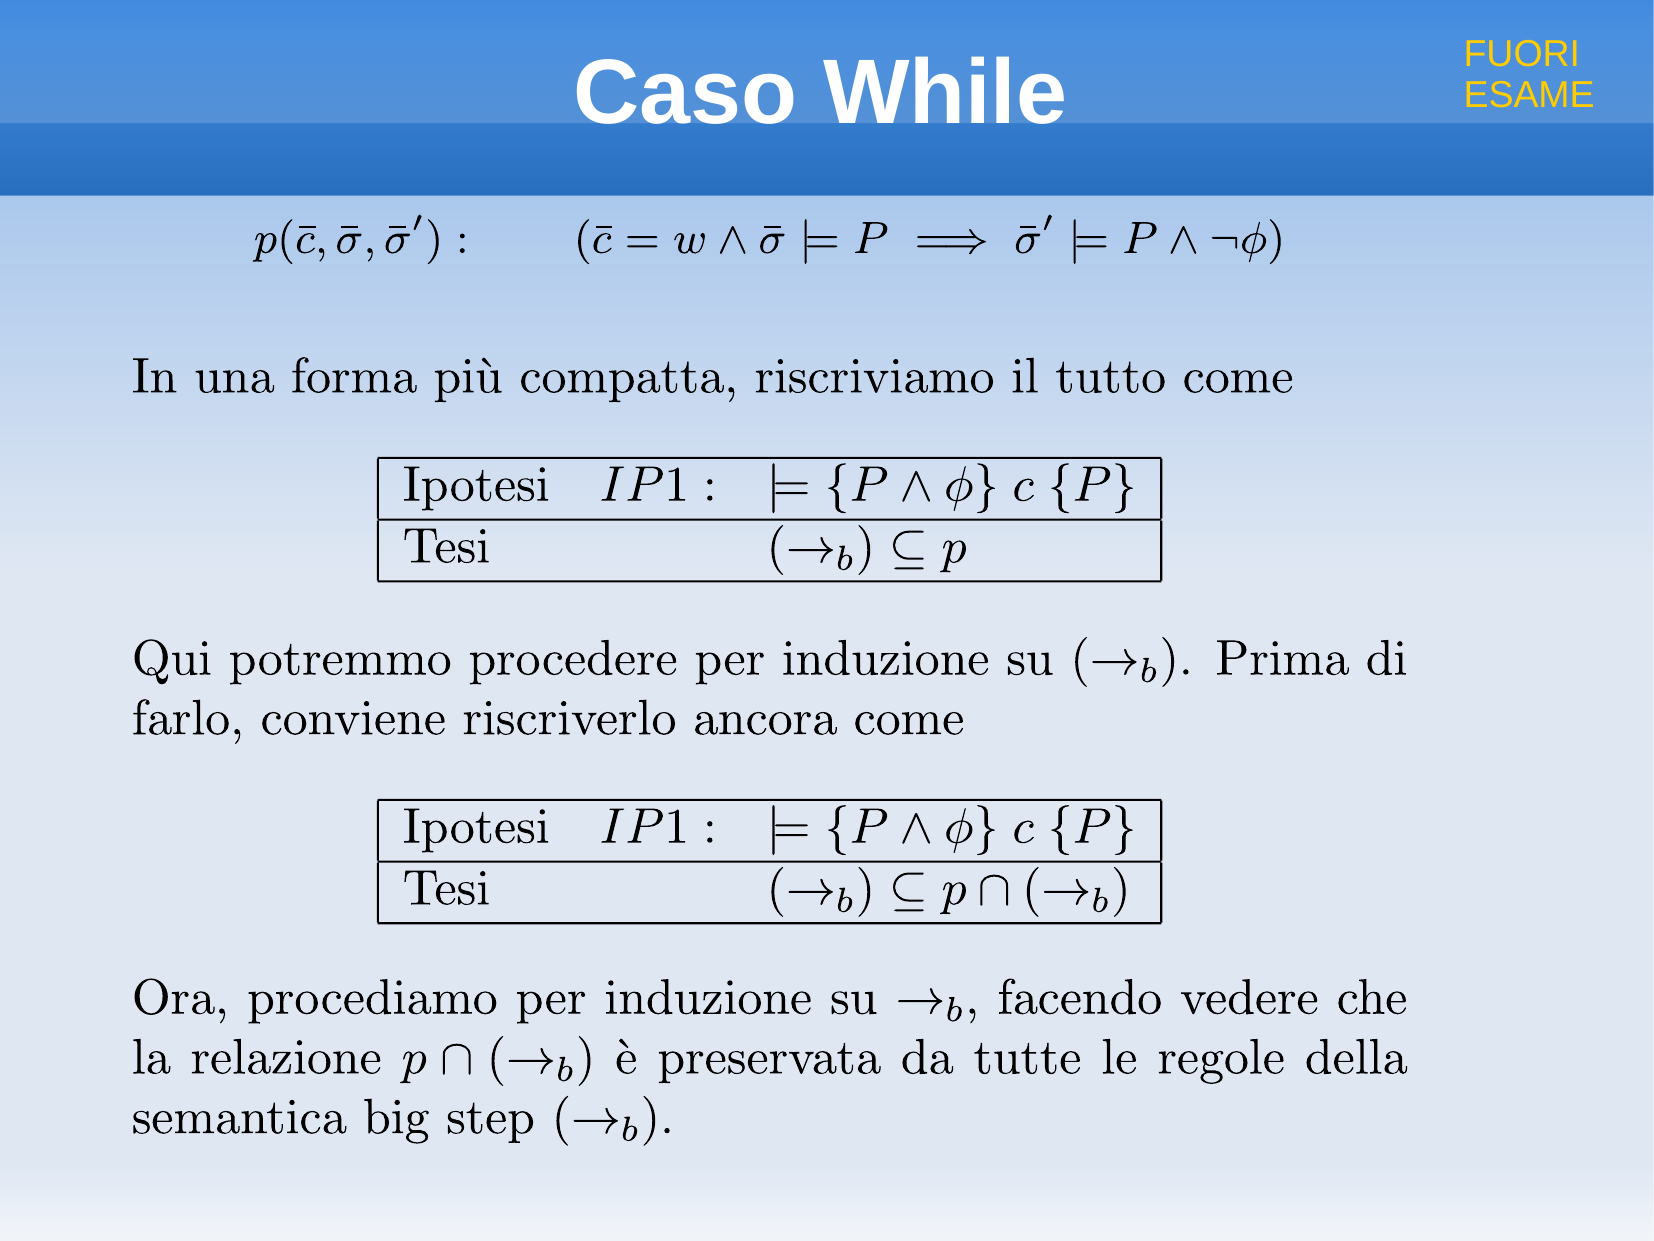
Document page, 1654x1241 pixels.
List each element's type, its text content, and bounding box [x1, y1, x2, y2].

text_box [131, 214, 1408, 1146]
text_box FUORI ESAME [1448, 24, 1610, 124]
picture [0, 0, 1654, 1241]
title Caso While [76, 0, 1565, 188]
